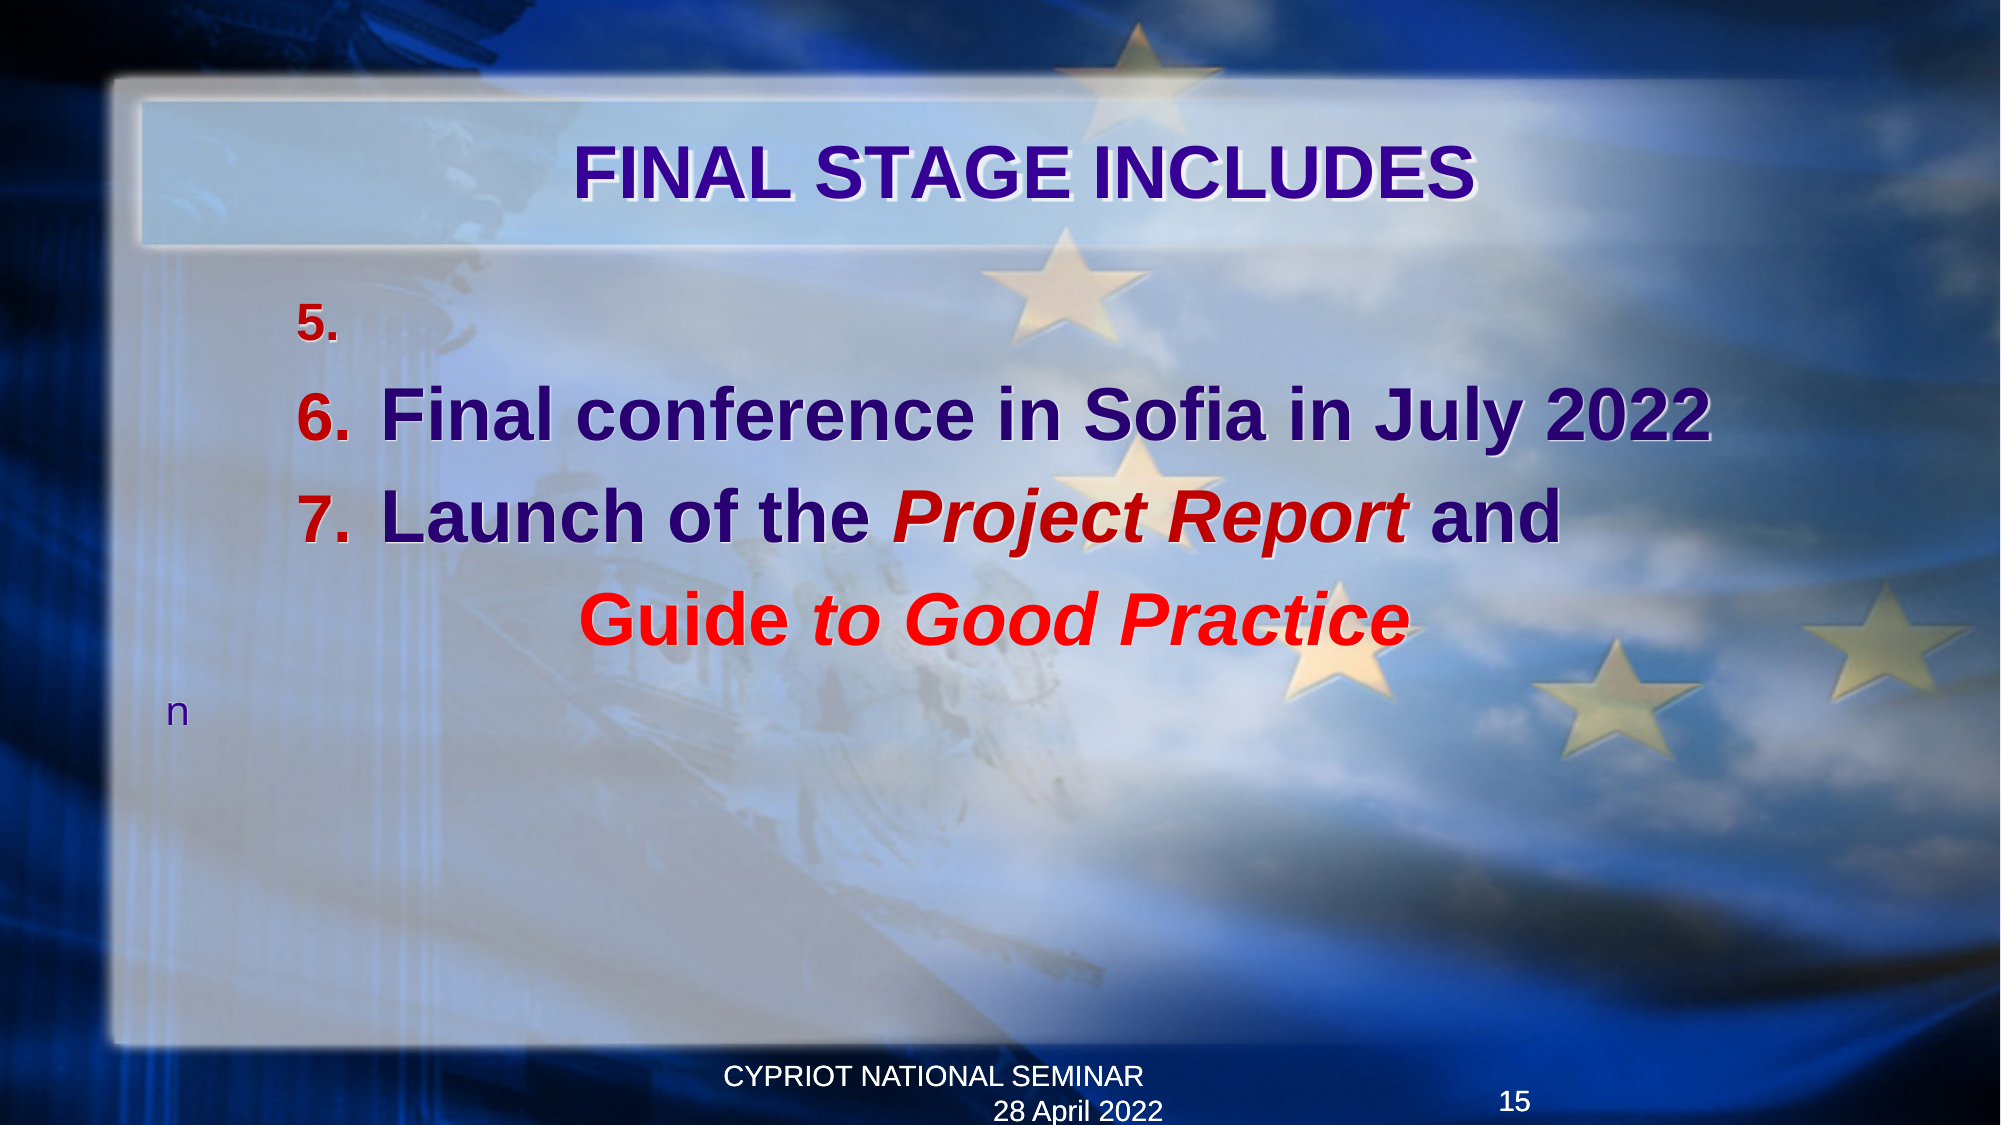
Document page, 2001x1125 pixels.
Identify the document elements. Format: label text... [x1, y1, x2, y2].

text_box [1483, 1050, 1901, 1125]
list Final conference in Sofia in July 2022 Launch of the Project Report and Guide to Good Practice [150, 275, 1900, 1026]
title FINAL STAGE INCLUDES [150, 87, 1900, 251]
text_box CYPRIOT NATIONAL SEMINAR 28 April 2022 [708, 1050, 1342, 1125]
